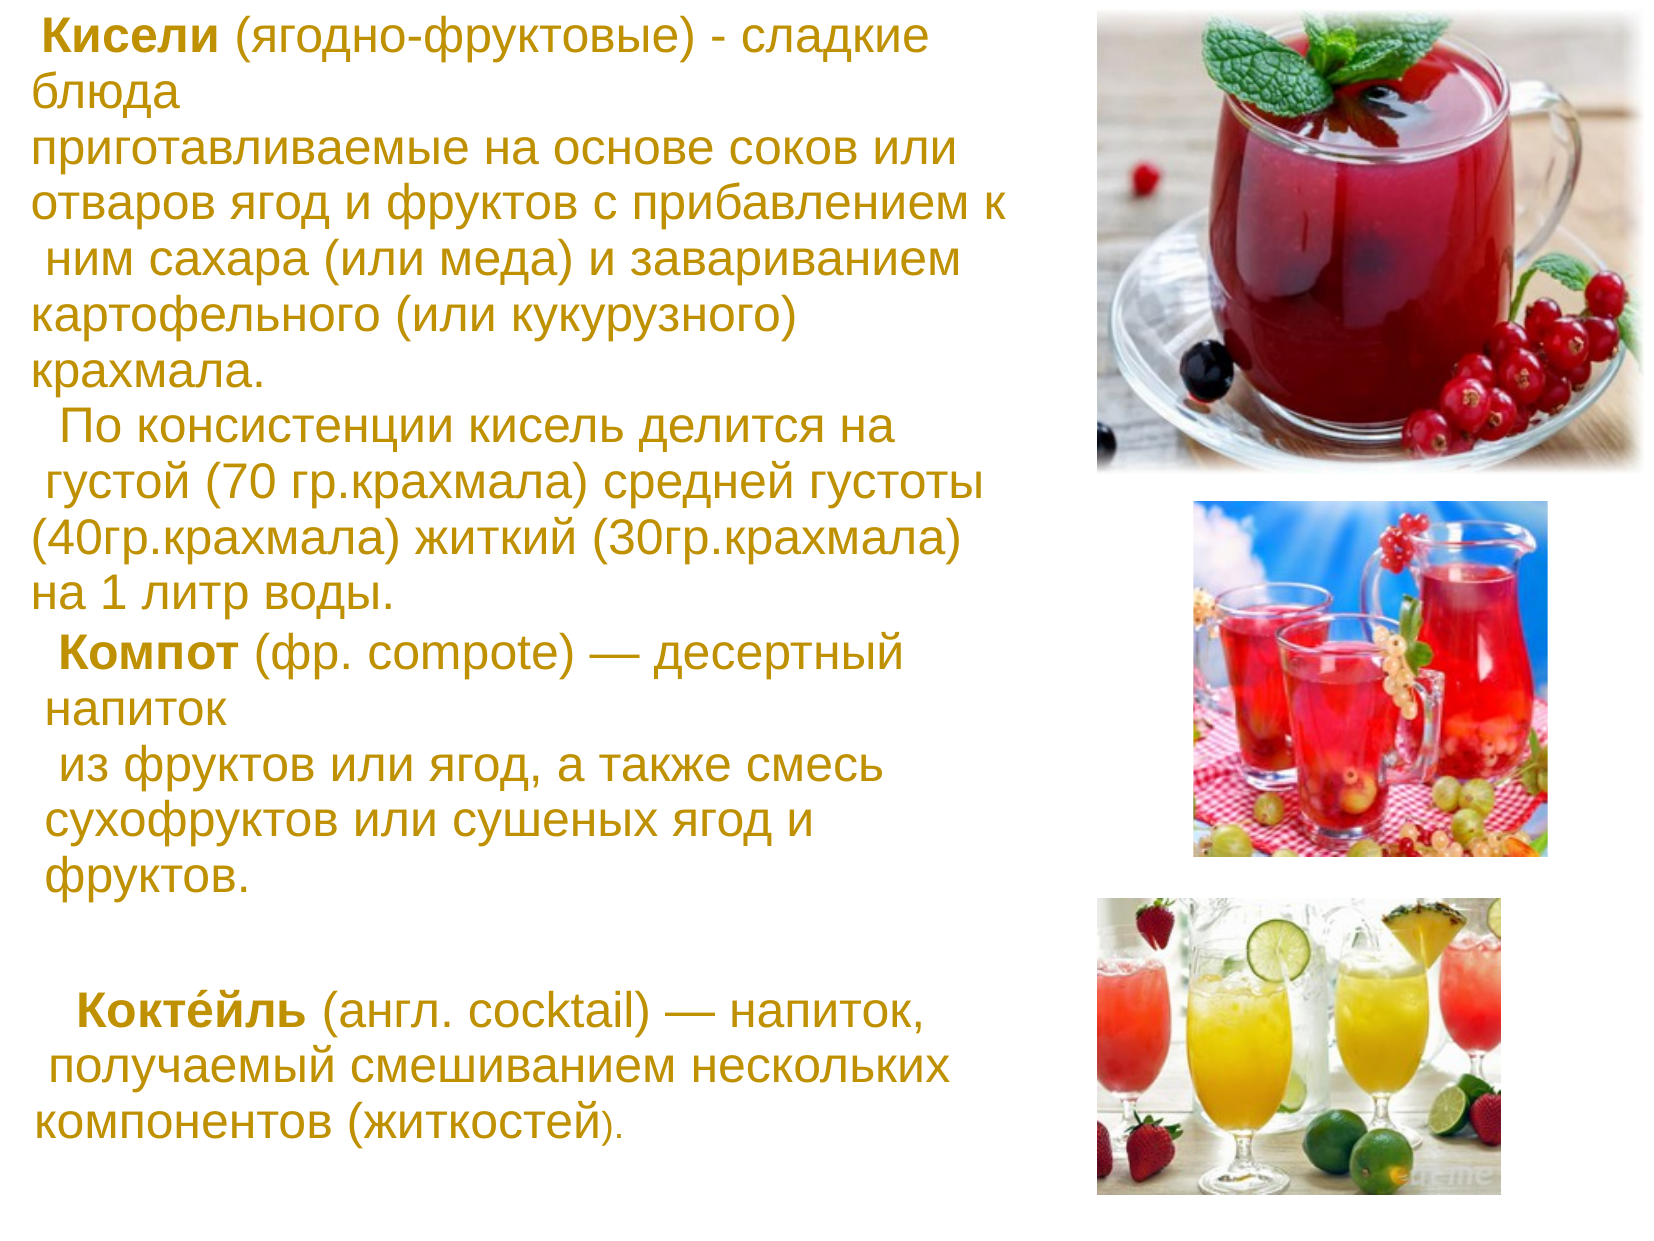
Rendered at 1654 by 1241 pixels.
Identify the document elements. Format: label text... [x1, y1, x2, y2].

picture [1097, 9, 1644, 474]
text_box Кисели (ягодно-фруктовые) - сладкие блюда приготавливаемые на основе соков или отваров ягод и фруктов с прибавлением к ним сахара (или меда) и завариванием картофельного (или кукурузного) крахмала. По консистенции кисель делится на густой (70 гр.крахмала) средней густоты (40гр.крахмала) житкий (30гр.крахмала) на 1 литр воды. [15, 0, 1034, 574]
text_box Кокте́йль (англ. cocktail) — напиток, получаемый смешиванием нескольких компонентов (житкостей). [19, 974, 1004, 1158]
picture [1097, 898, 1501, 1195]
text_box Компот (фр. compote) — десертный напиток из фруктов или ягод, а также смесь сухофруктов или сушеных ягод и фруктов. [29, 617, 1033, 857]
picture [1193, 501, 1548, 857]
